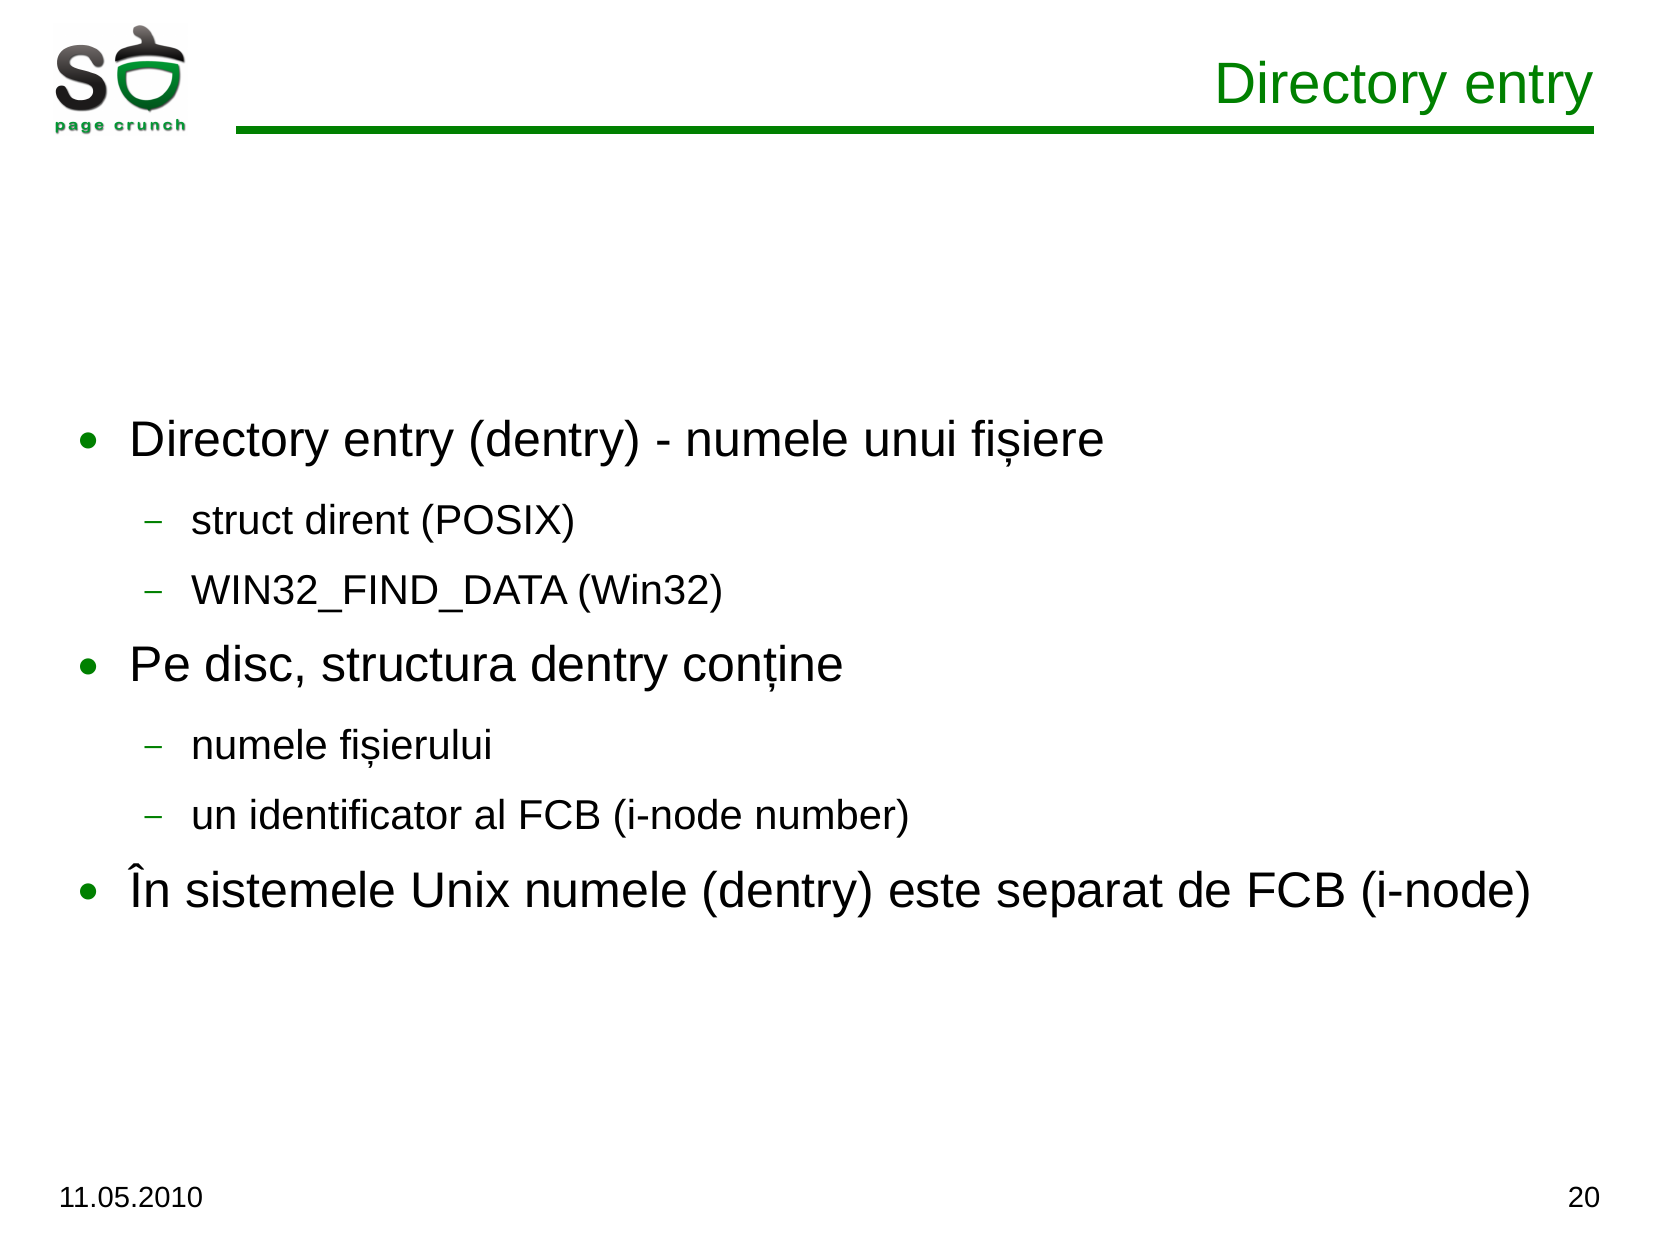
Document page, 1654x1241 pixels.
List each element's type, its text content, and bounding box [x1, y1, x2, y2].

title Directory entry [236, 49, 1595, 119]
picture [53, 23, 188, 136]
list Directory entry (dentry) - numele unui fișiere struct dirent (POSIX) WIN32_FIND_DATA (Win32) Pe disc, structura dentry conține numele fișierului un identificator al FCB (i-node number) În sistemele Unix numele (dentry) este separat de FCB (i-node) [59, 177, 1595, 1152]
